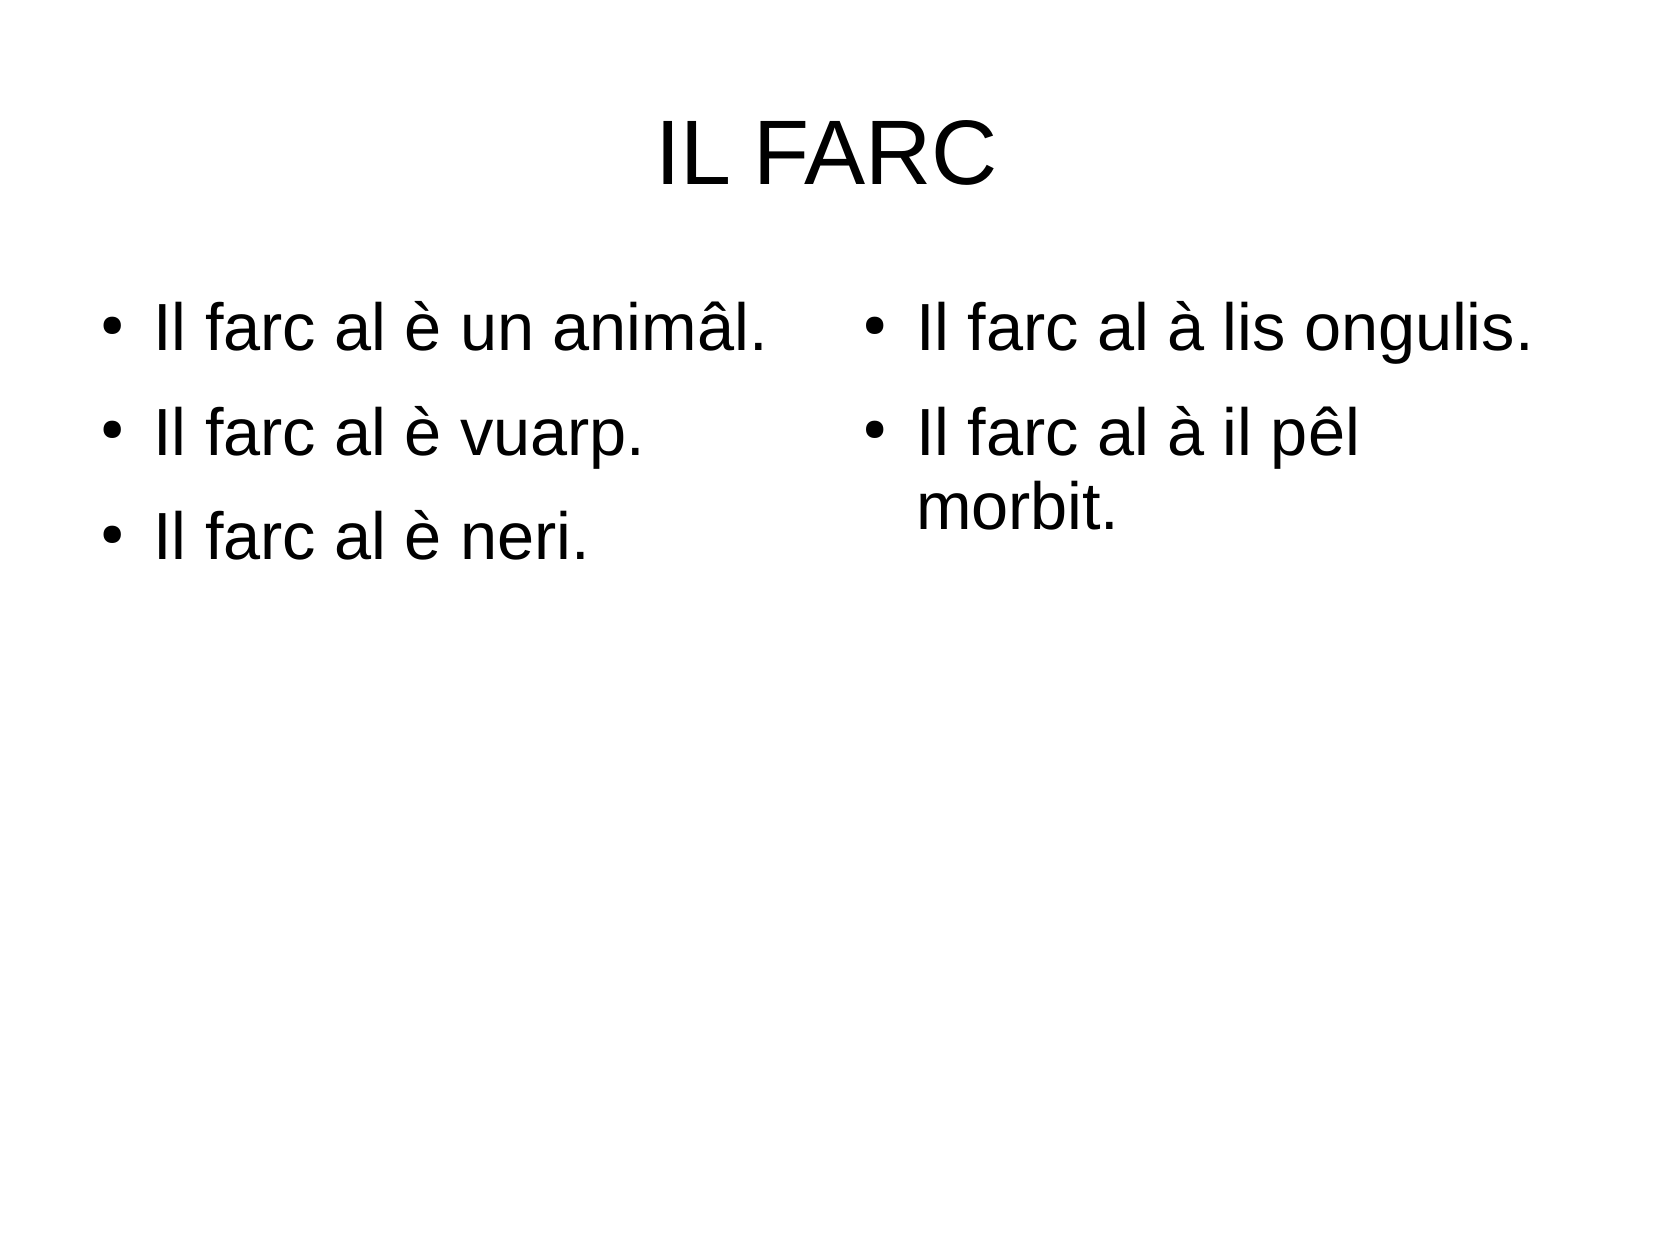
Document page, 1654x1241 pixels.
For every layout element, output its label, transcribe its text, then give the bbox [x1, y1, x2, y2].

list Il farc al è un animâl. Il farc al è vuarp. Il farc al è neri. [82, 290, 809, 1109]
title IL FARC [82, 49, 1571, 257]
list Il farc al à lis ongulis. Il farc al à il pêl morbit. [845, 290, 1572, 1109]
